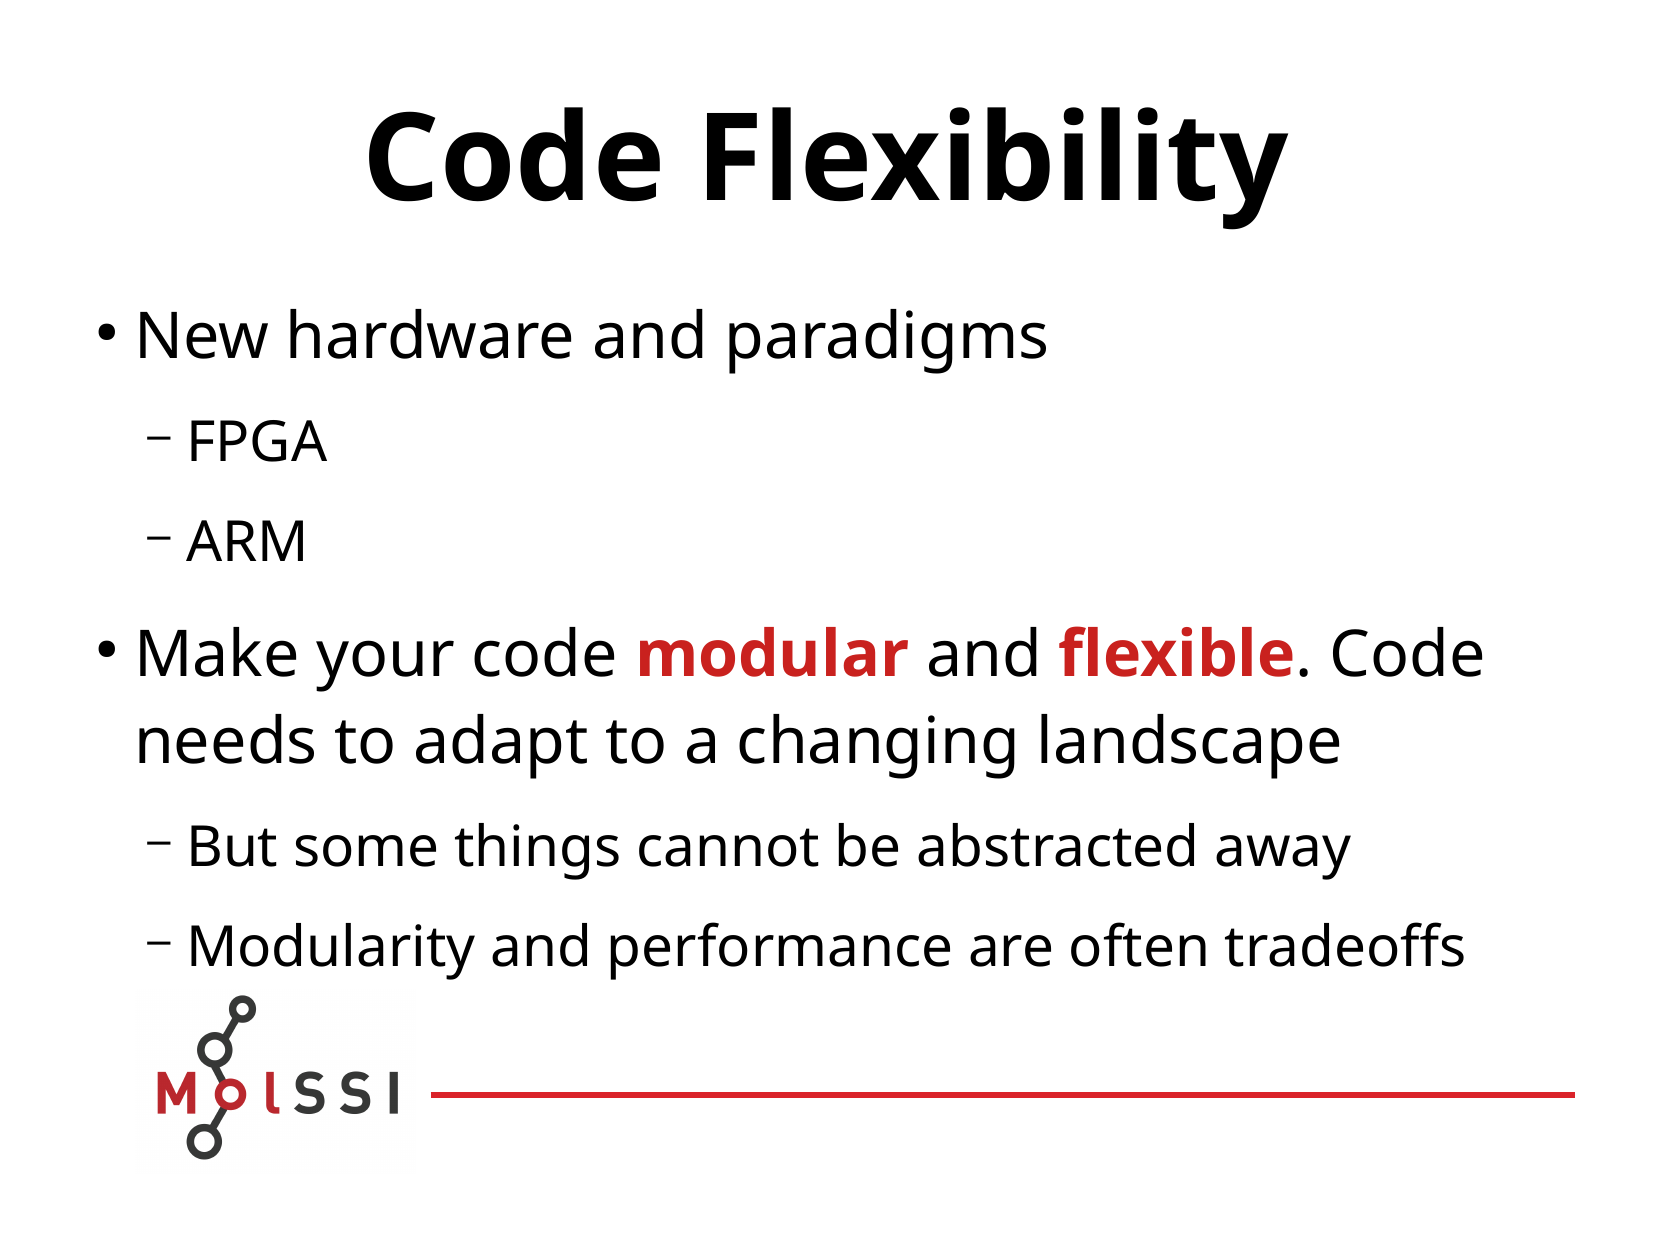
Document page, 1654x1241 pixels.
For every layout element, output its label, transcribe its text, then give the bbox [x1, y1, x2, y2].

list New hardware and paradigms FPGA ARM Make your code modular and flexible. Code needs to adapt to a changing landscape But some things cannot be abstracted away Modularity and performance are often tradeoffs [82, 290, 1571, 991]
title Code Flexibility [82, 49, 1571, 257]
picture [135, 991, 416, 1174]
